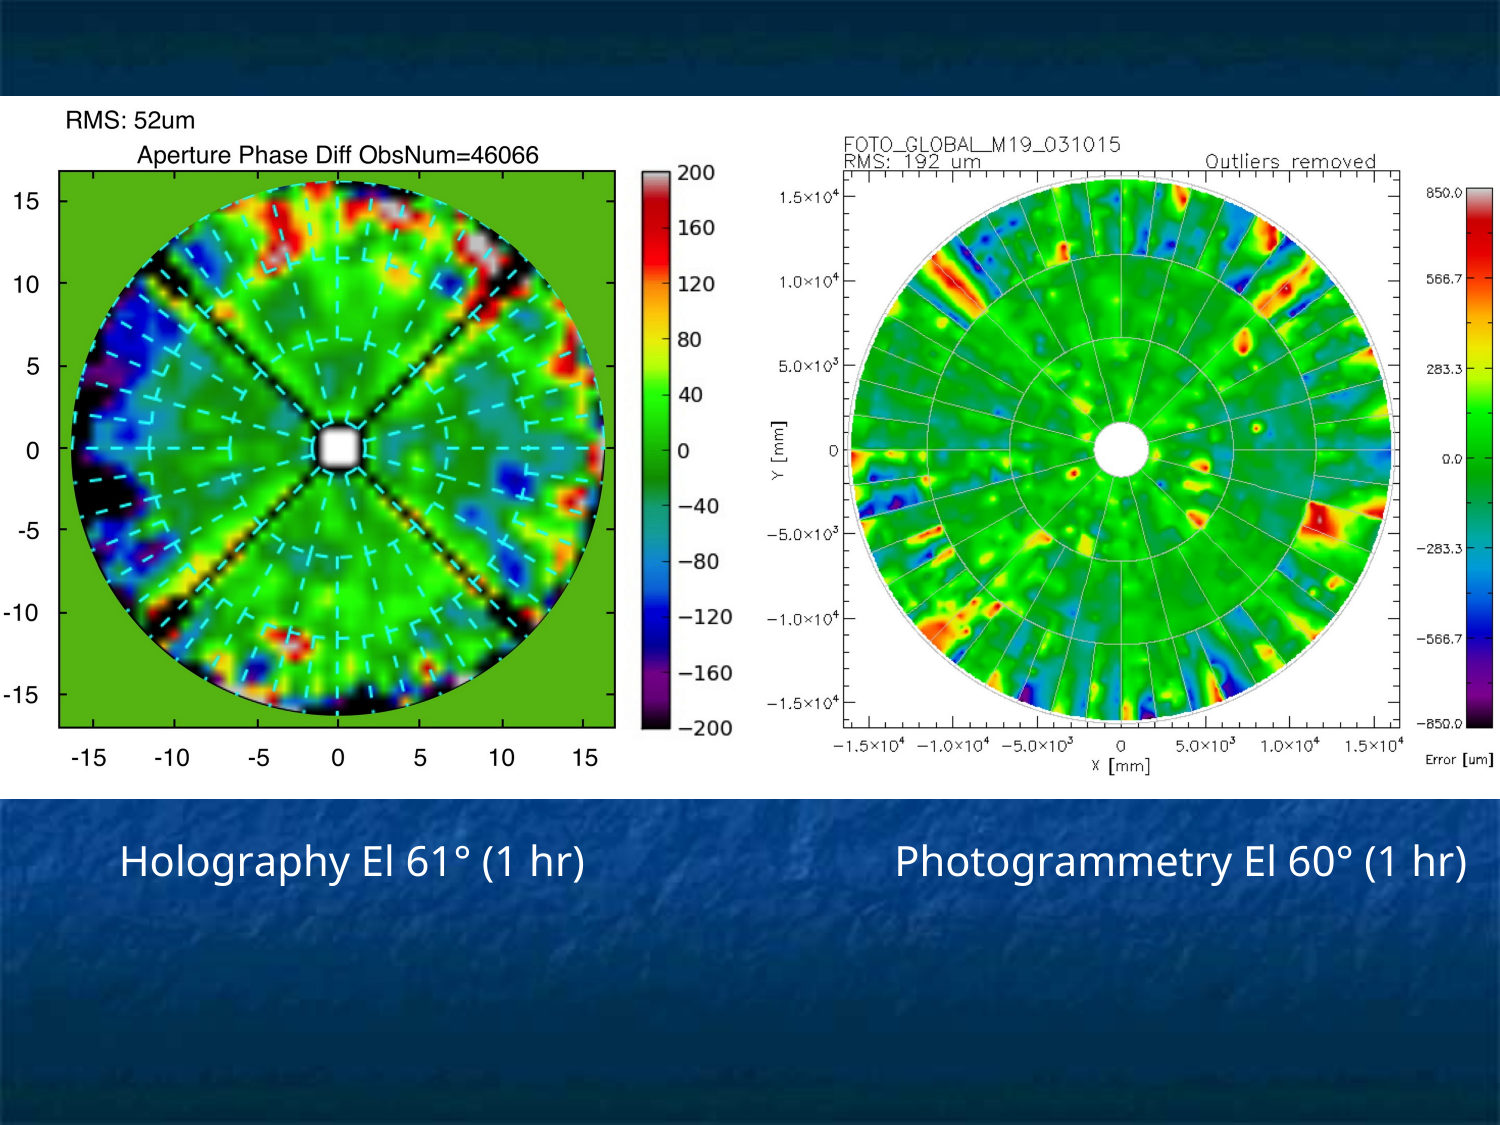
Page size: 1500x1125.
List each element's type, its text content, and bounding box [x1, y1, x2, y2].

picture [0, 0, 1500, 1125]
text_box Holography El 61° (1 hr) [103, 826, 660, 883]
text_box Photogrammetry El 60° (1 hr) [879, 827, 1498, 884]
